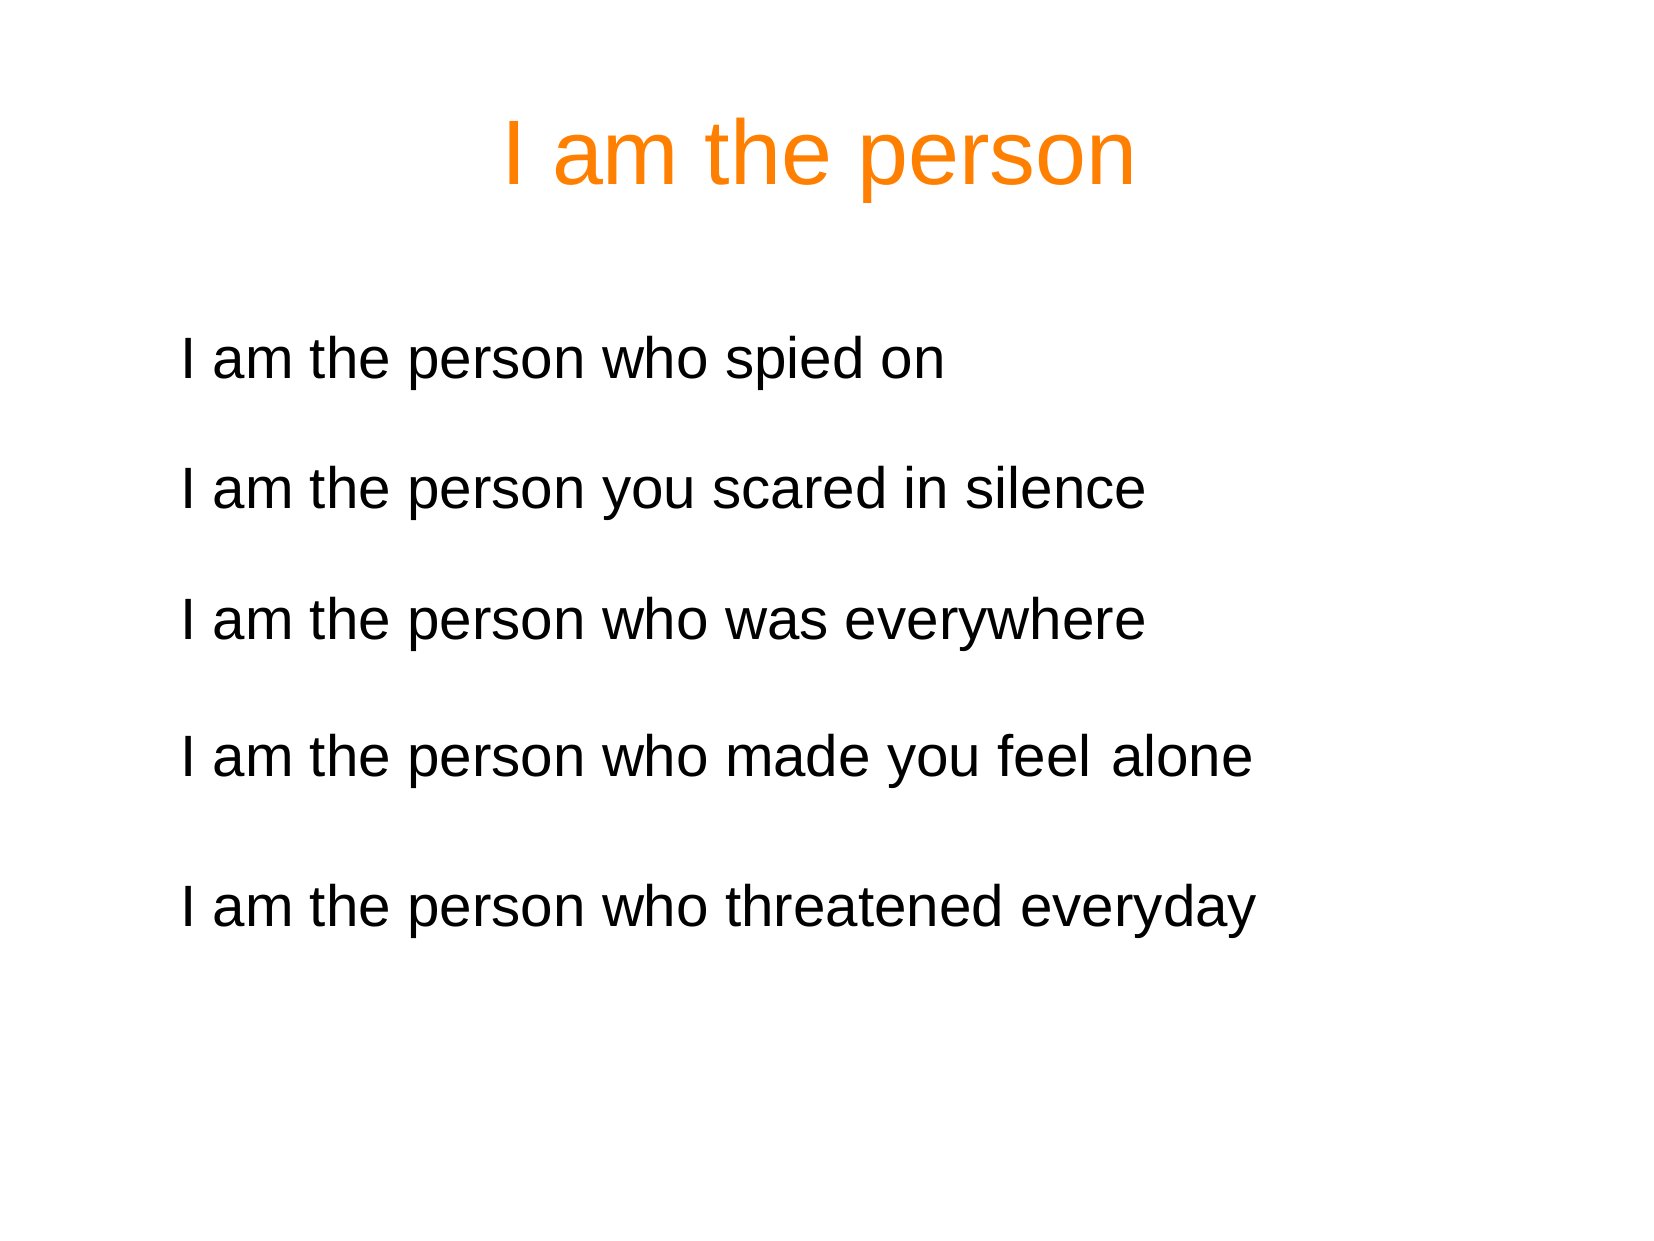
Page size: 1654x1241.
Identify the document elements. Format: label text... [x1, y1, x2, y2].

text_box I am the person who spied on I am the person you scared in silence I am the person who was everywhere I am the person who made you feel alone I am the person who threatened everyday [165, 318, 1441, 1217]
subtitle [82, 290, 1571, 1010]
title I am the person [248, 49, 1418, 257]
